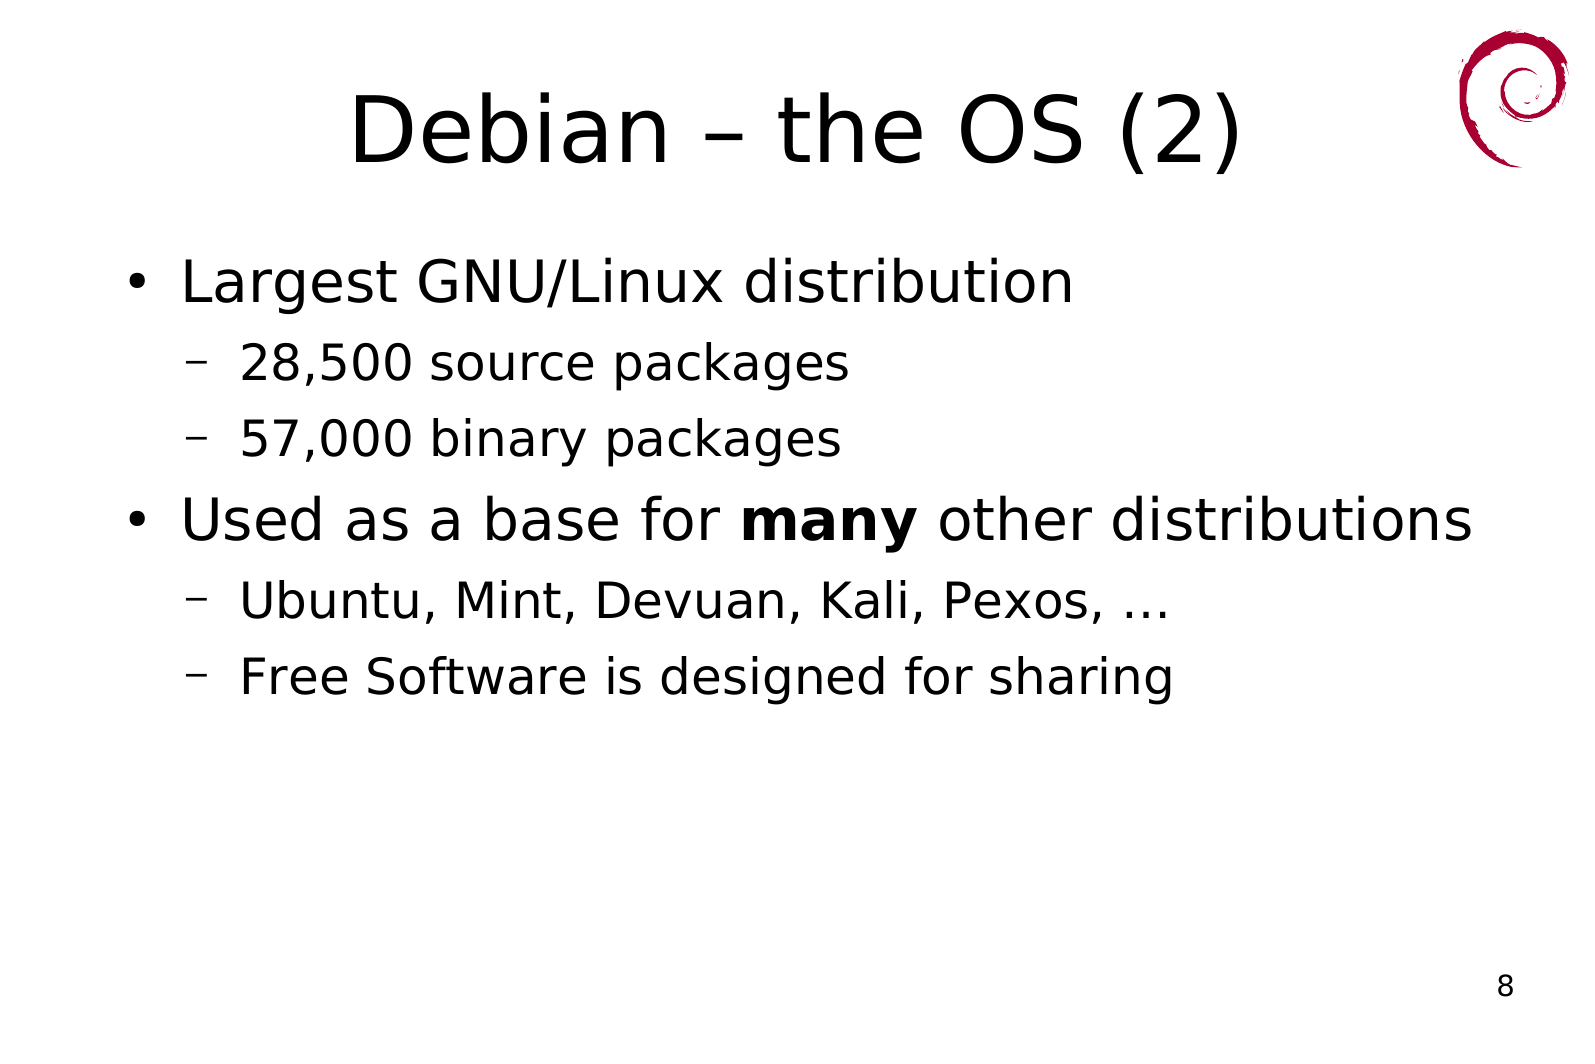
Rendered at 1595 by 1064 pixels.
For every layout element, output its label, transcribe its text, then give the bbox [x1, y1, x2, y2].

title Debian – the OS (2) [79, 49, 1515, 213]
list Largest GNU/Linux distribution 28,500 source packages 57,000 binary packages Used as a base for many other distributions Ubuntu, Mint, Devuan, Kali, Pexos, … Free Software is designed for sharing [79, 248, 1515, 748]
